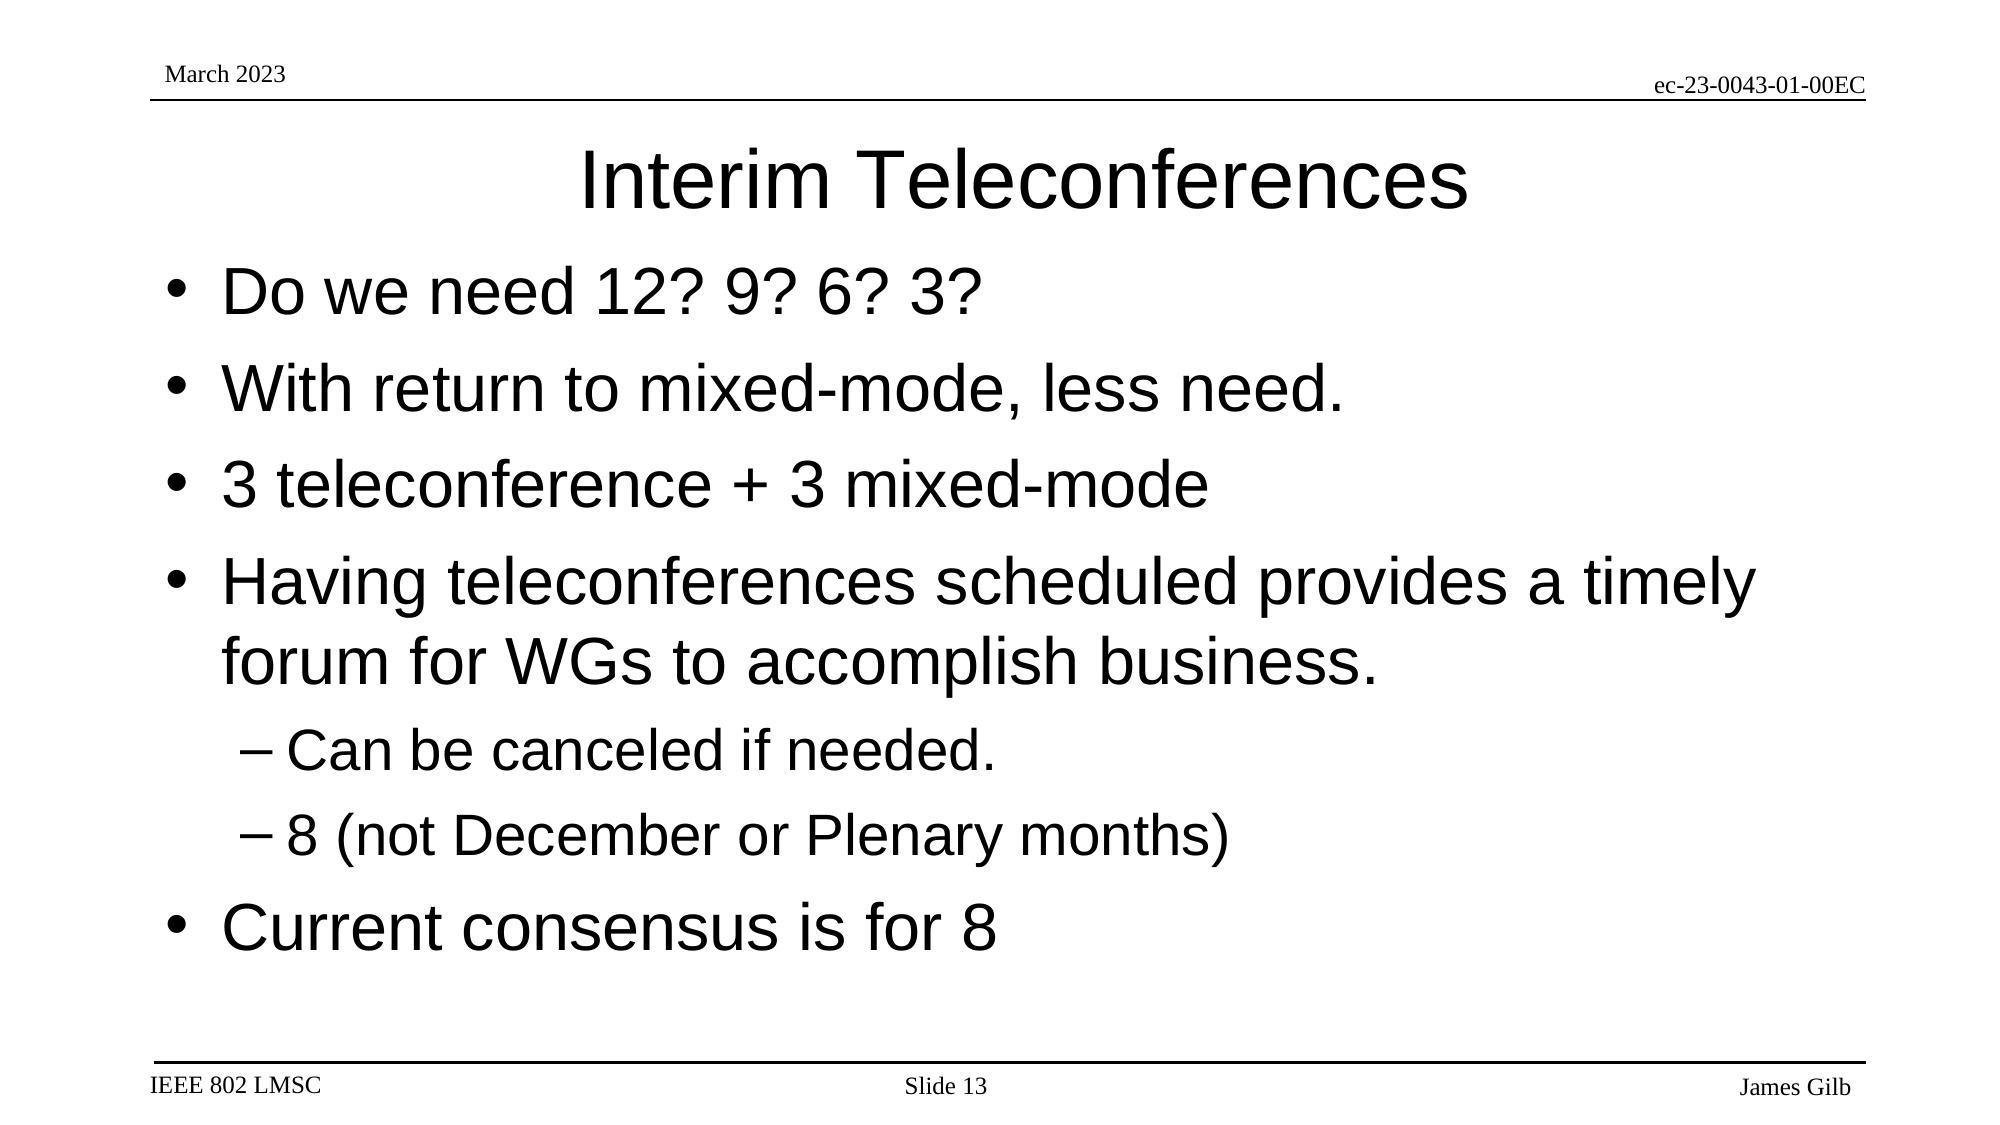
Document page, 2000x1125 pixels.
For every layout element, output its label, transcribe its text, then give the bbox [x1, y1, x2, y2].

list Do we need 12? 9? 6? 3? With return to mixed-mode, less need. 3 teleconference + 3 mixed-mode Having teleconferences scheduled provides a timely forum for WGs to accomplish business. Can be canceled if needed. 8 (not December or Plenary months) Current consensus is for 8 [149, 239, 1900, 1051]
title Interim Teleconferences [149, 112, 1900, 238]
